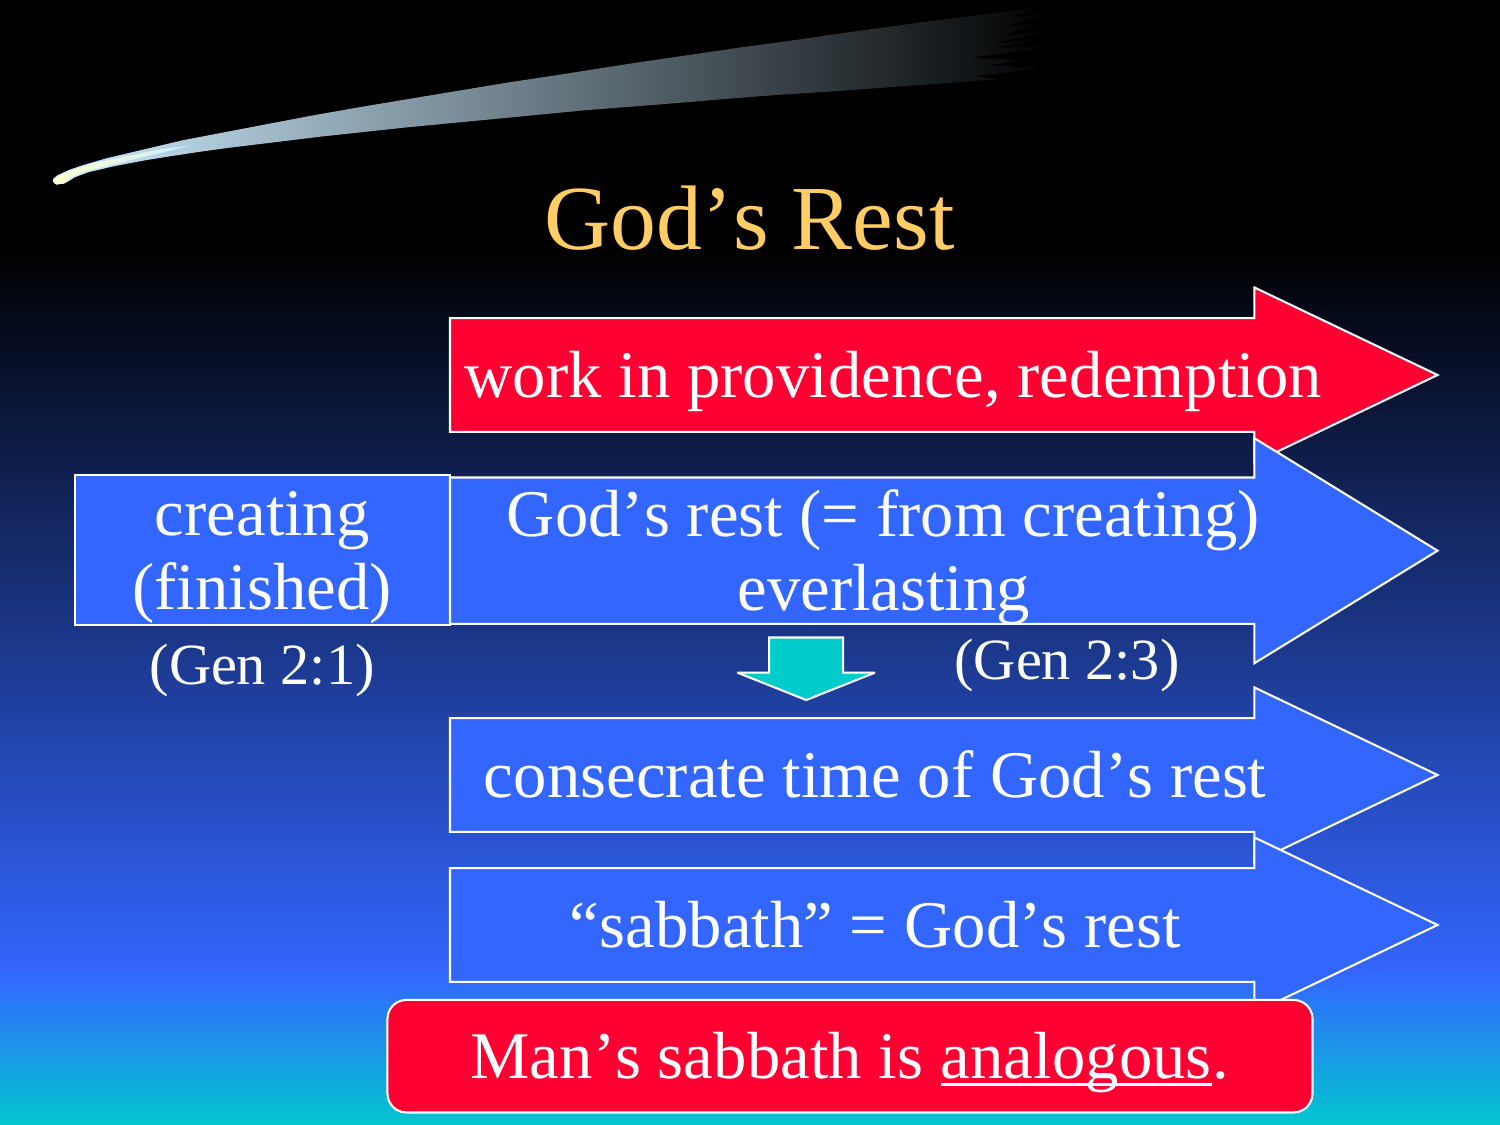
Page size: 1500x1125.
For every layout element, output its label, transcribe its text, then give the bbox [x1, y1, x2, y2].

text_box work in providence, redemption [450, 287, 1438, 452]
text_box Man’s sabbath is analogous. [387, 999, 1313, 1113]
text_box (Gen 2:1) [99, 624, 426, 706]
text_box [737, 637, 876, 701]
text_box (Gen 2:3) [904, 620, 1230, 701]
title God’s Rest [112, 124, 1388, 313]
text_box creating (finished) [75, 474, 451, 625]
text_box consecrate time of God’s rest [450, 687, 1438, 850]
text_box “sabbath” = God’s rest [450, 837, 1438, 999]
text_box God’s rest (= from creating) everlasting [450, 438, 1438, 664]
